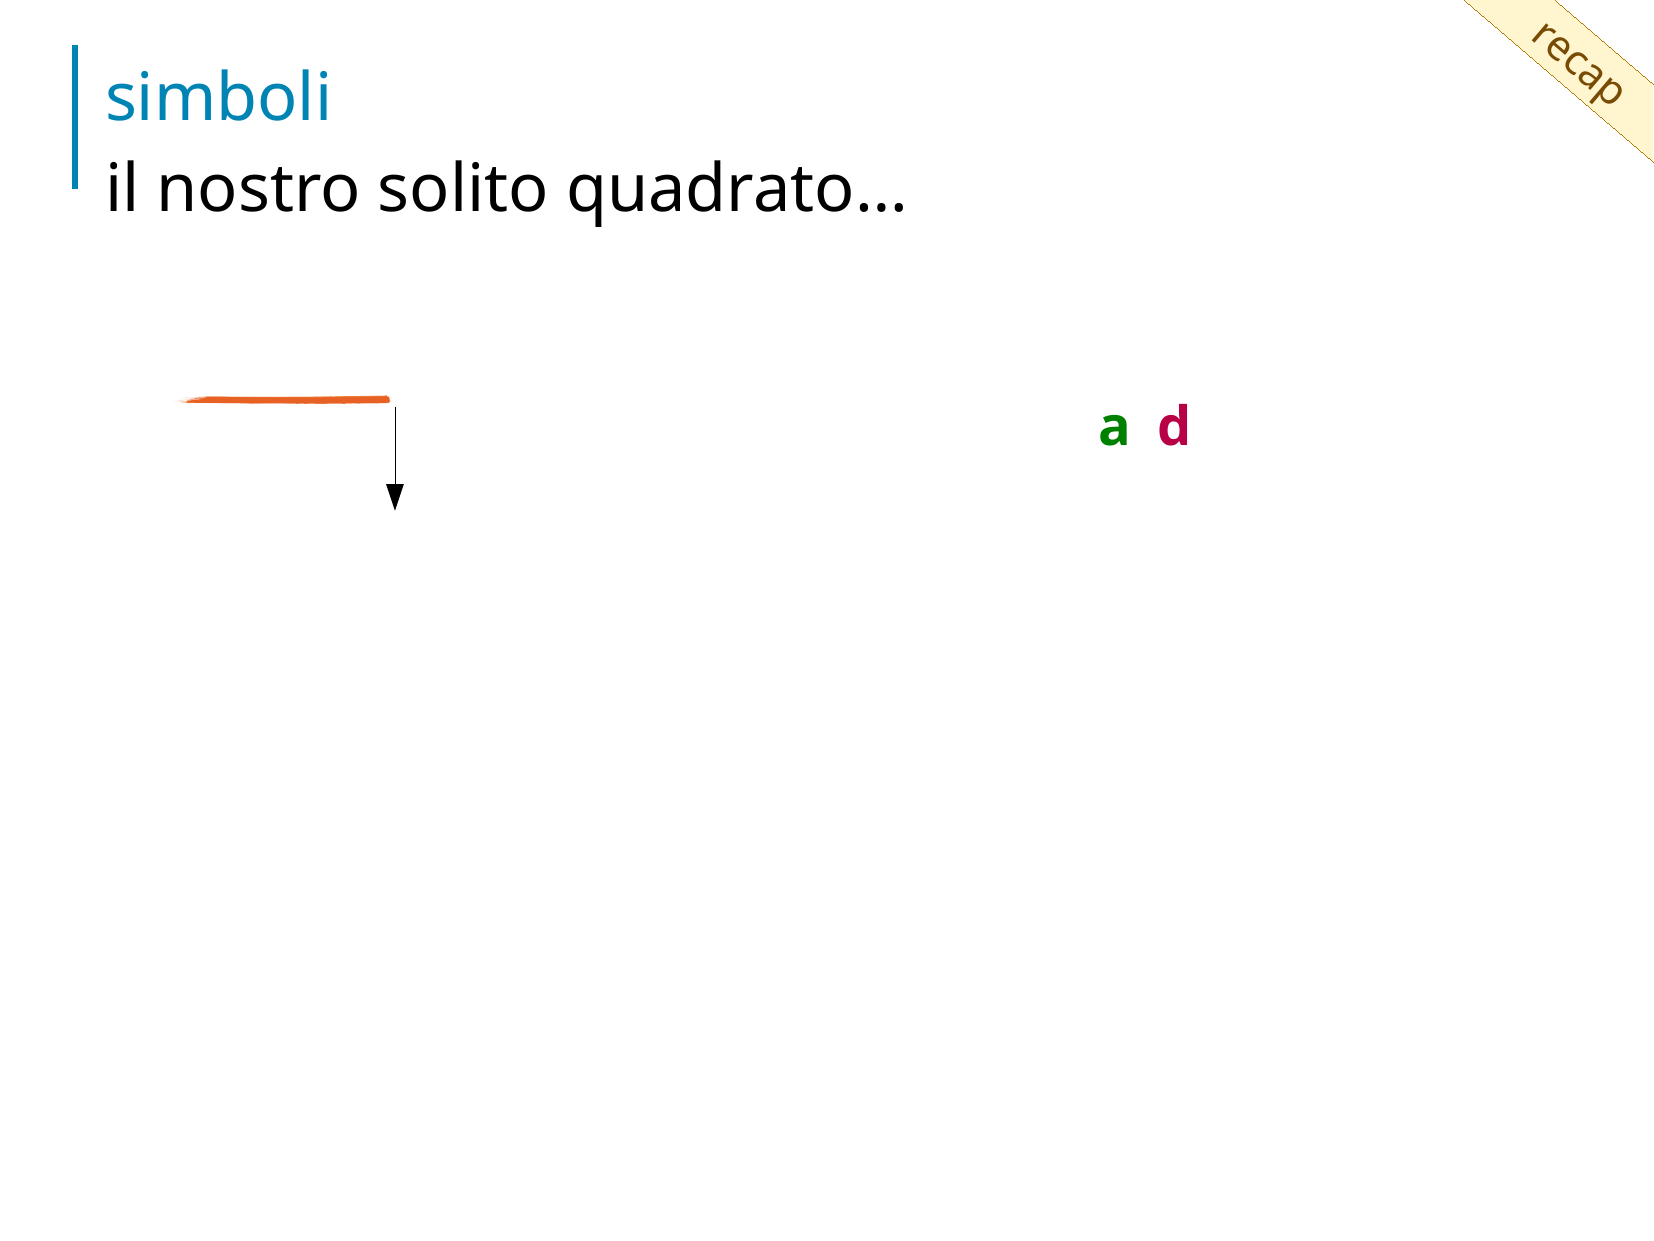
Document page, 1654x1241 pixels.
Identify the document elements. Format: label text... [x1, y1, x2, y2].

text_box recap [1464, 0, 1654, 163]
text_box a [1083, 383, 1142, 472]
title simboli il nostro solito quadrato… [105, 49, 1571, 200]
picture [170, 395, 391, 404]
text_box d [1142, 383, 1212, 472]
